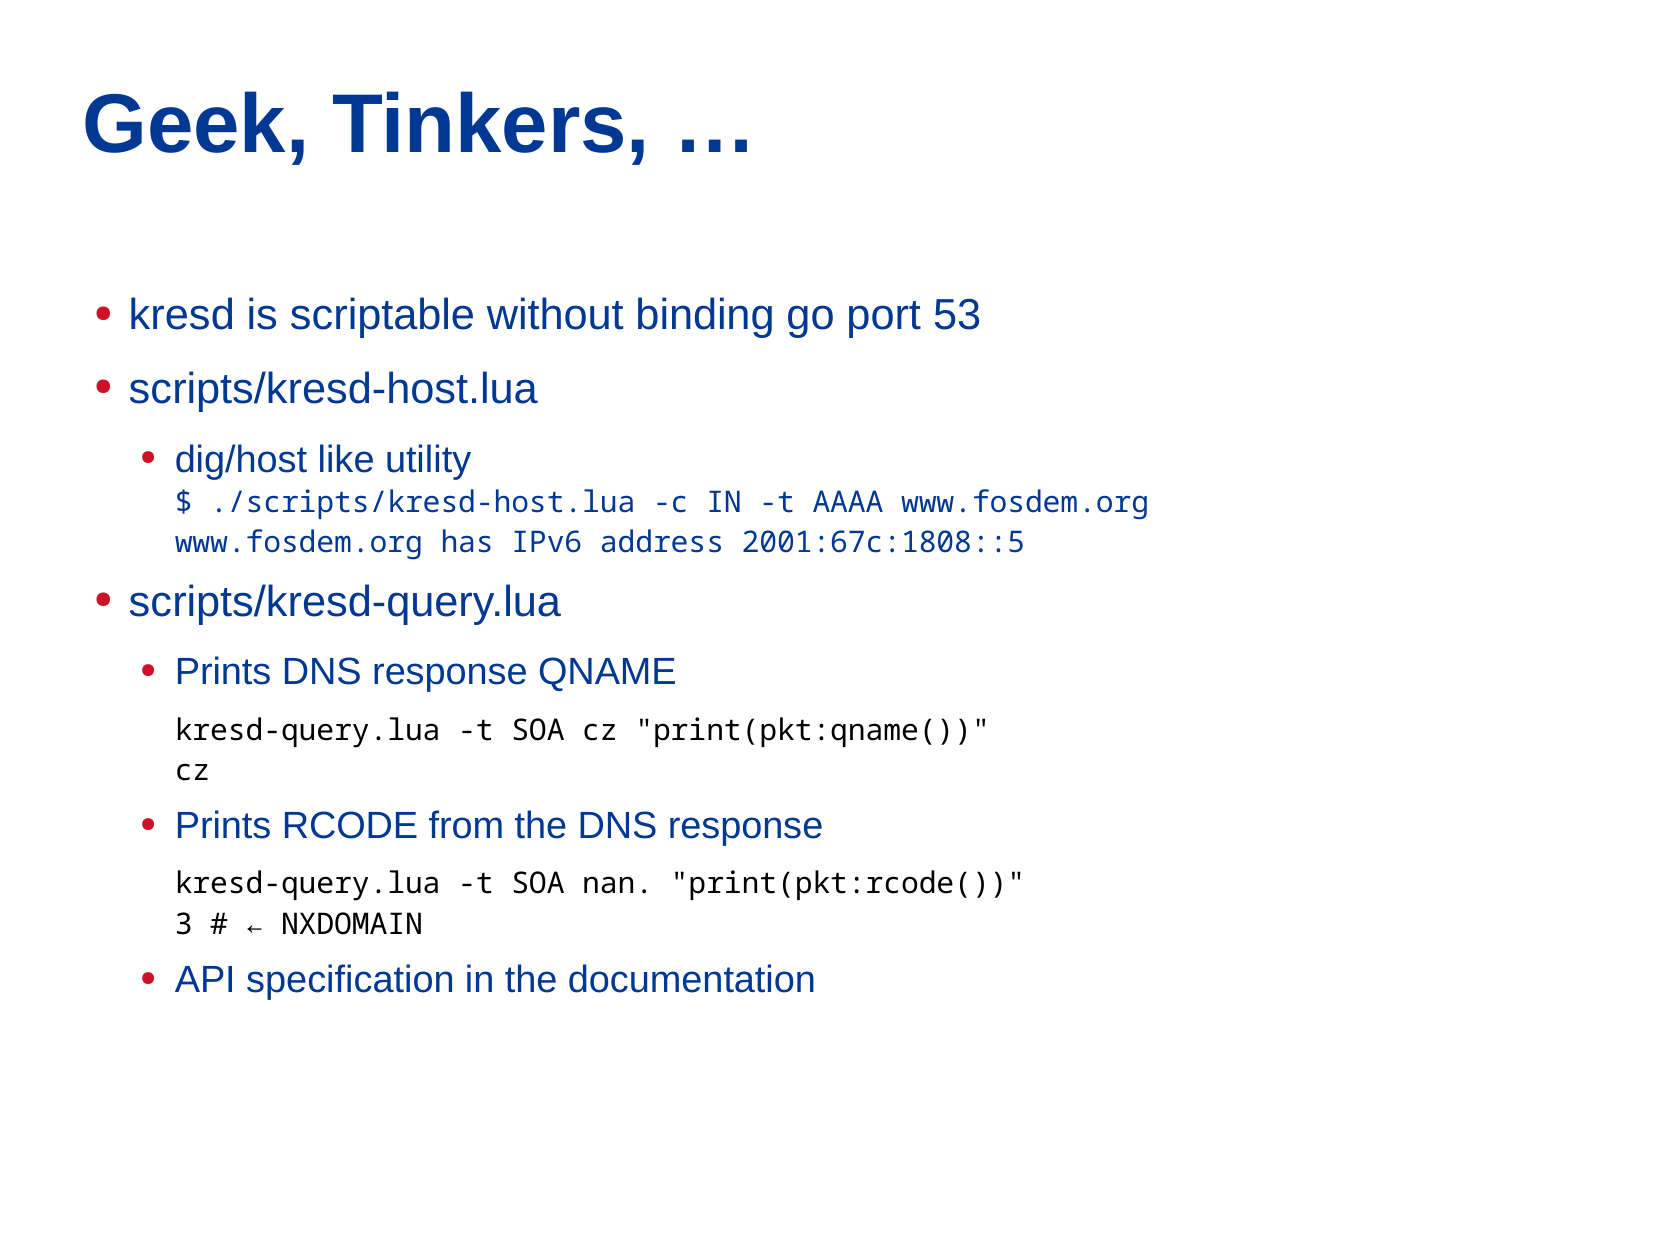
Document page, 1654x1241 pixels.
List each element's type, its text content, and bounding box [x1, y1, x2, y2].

list kresd is scriptable without binding go port 53 scripts/kresd-host.lua dig/host like utility $ ./scripts/kresd-host.lua -c IN -t AAAA www.fosdem.org www.fosdem.org has IPv6 address 2001:67c:1808::5 scripts/kresd-query.lua Prints DNS response QNAME kresd-query.lua -t SOA cz "print(pkt:qname())" cz Prints RCODE from the DNS response kresd-query.lua -t SOA nan. "print(pkt:rcode())" 3 # ← NXDOMAIN API specification in the documentation [82, 290, 1571, 1010]
title Geek, Tinkers, … [82, 70, 1571, 178]
